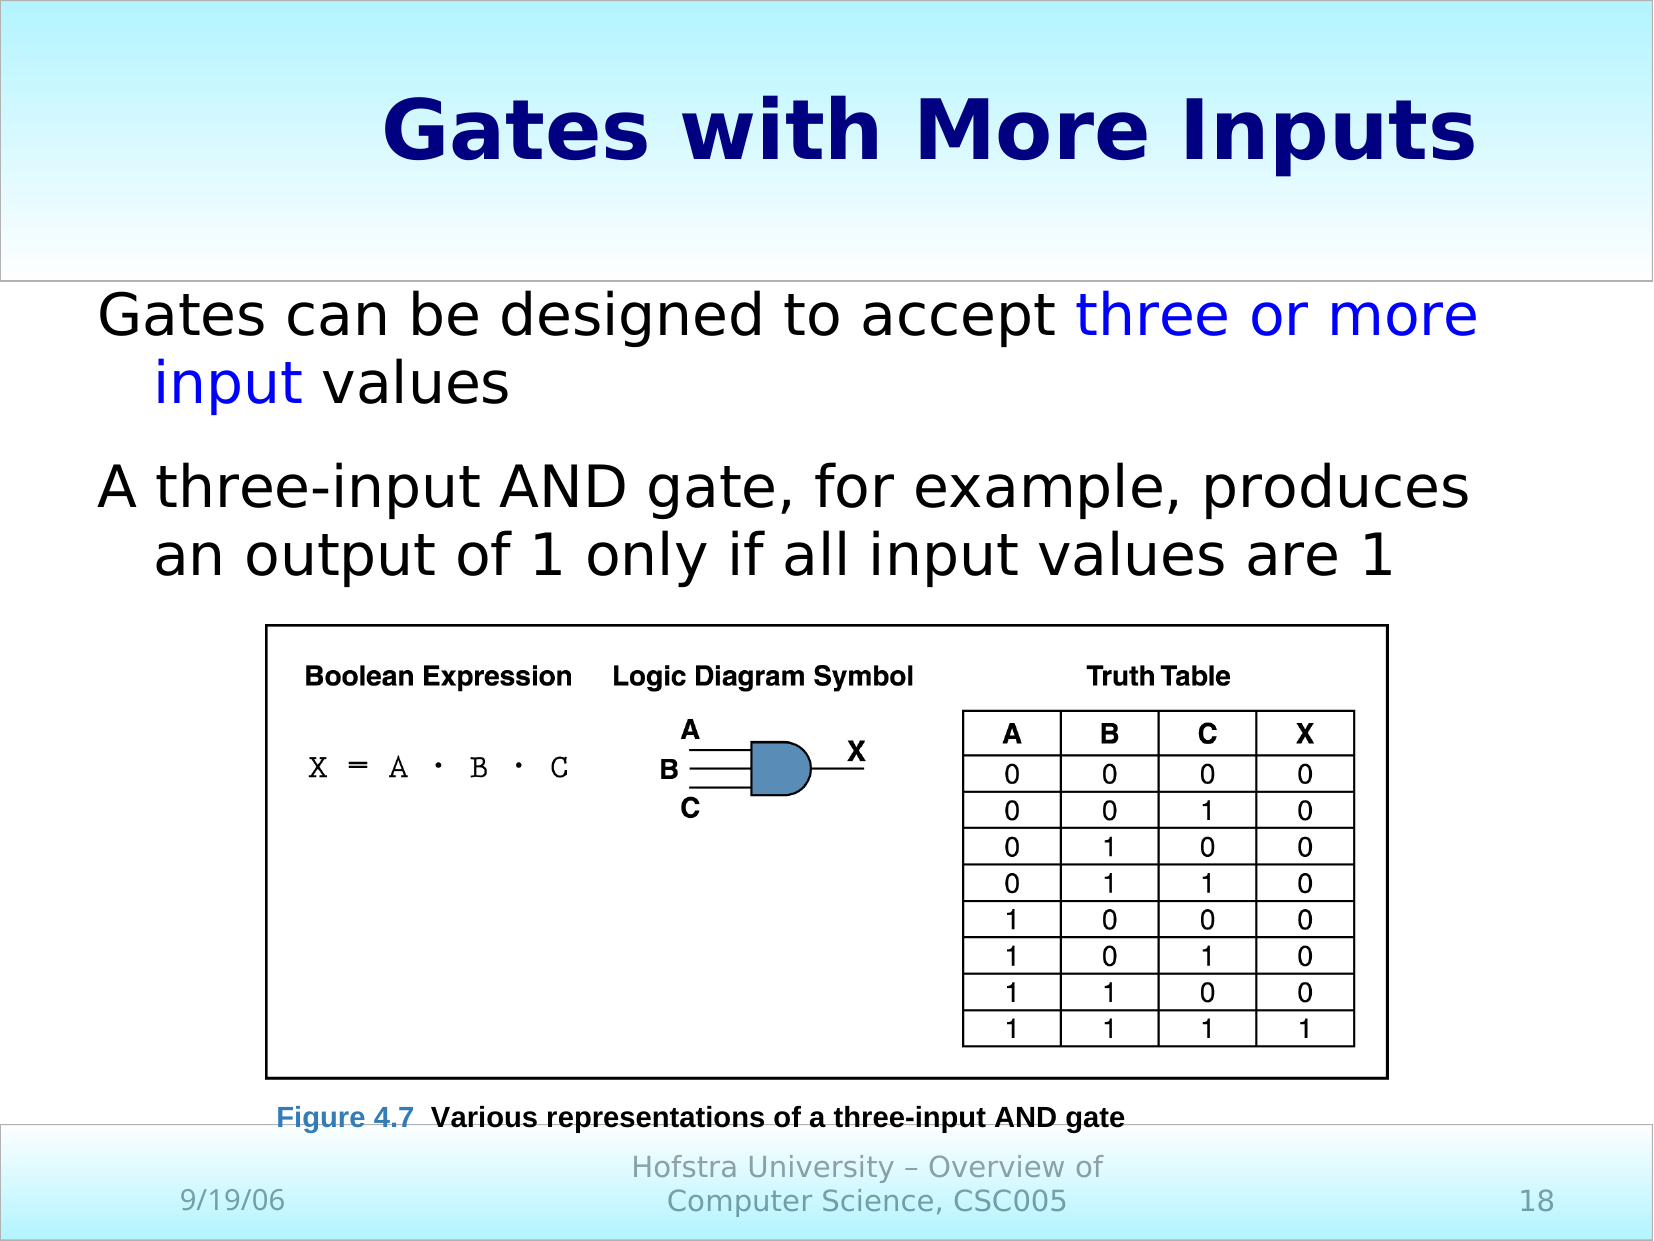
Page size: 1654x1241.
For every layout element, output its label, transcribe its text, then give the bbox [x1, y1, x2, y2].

list Gates can be designed to accept three or more input values A three-input AND gate, for example, produces an output of 1 only if all input values are 1 [82, 273, 1571, 717]
title Gates with More Inputs [247, 27, 1612, 235]
picture [251, 610, 1402, 1093]
text_box Figure 4.7 Various representations of a three-input AND gate [261, 1092, 1142, 1142]
